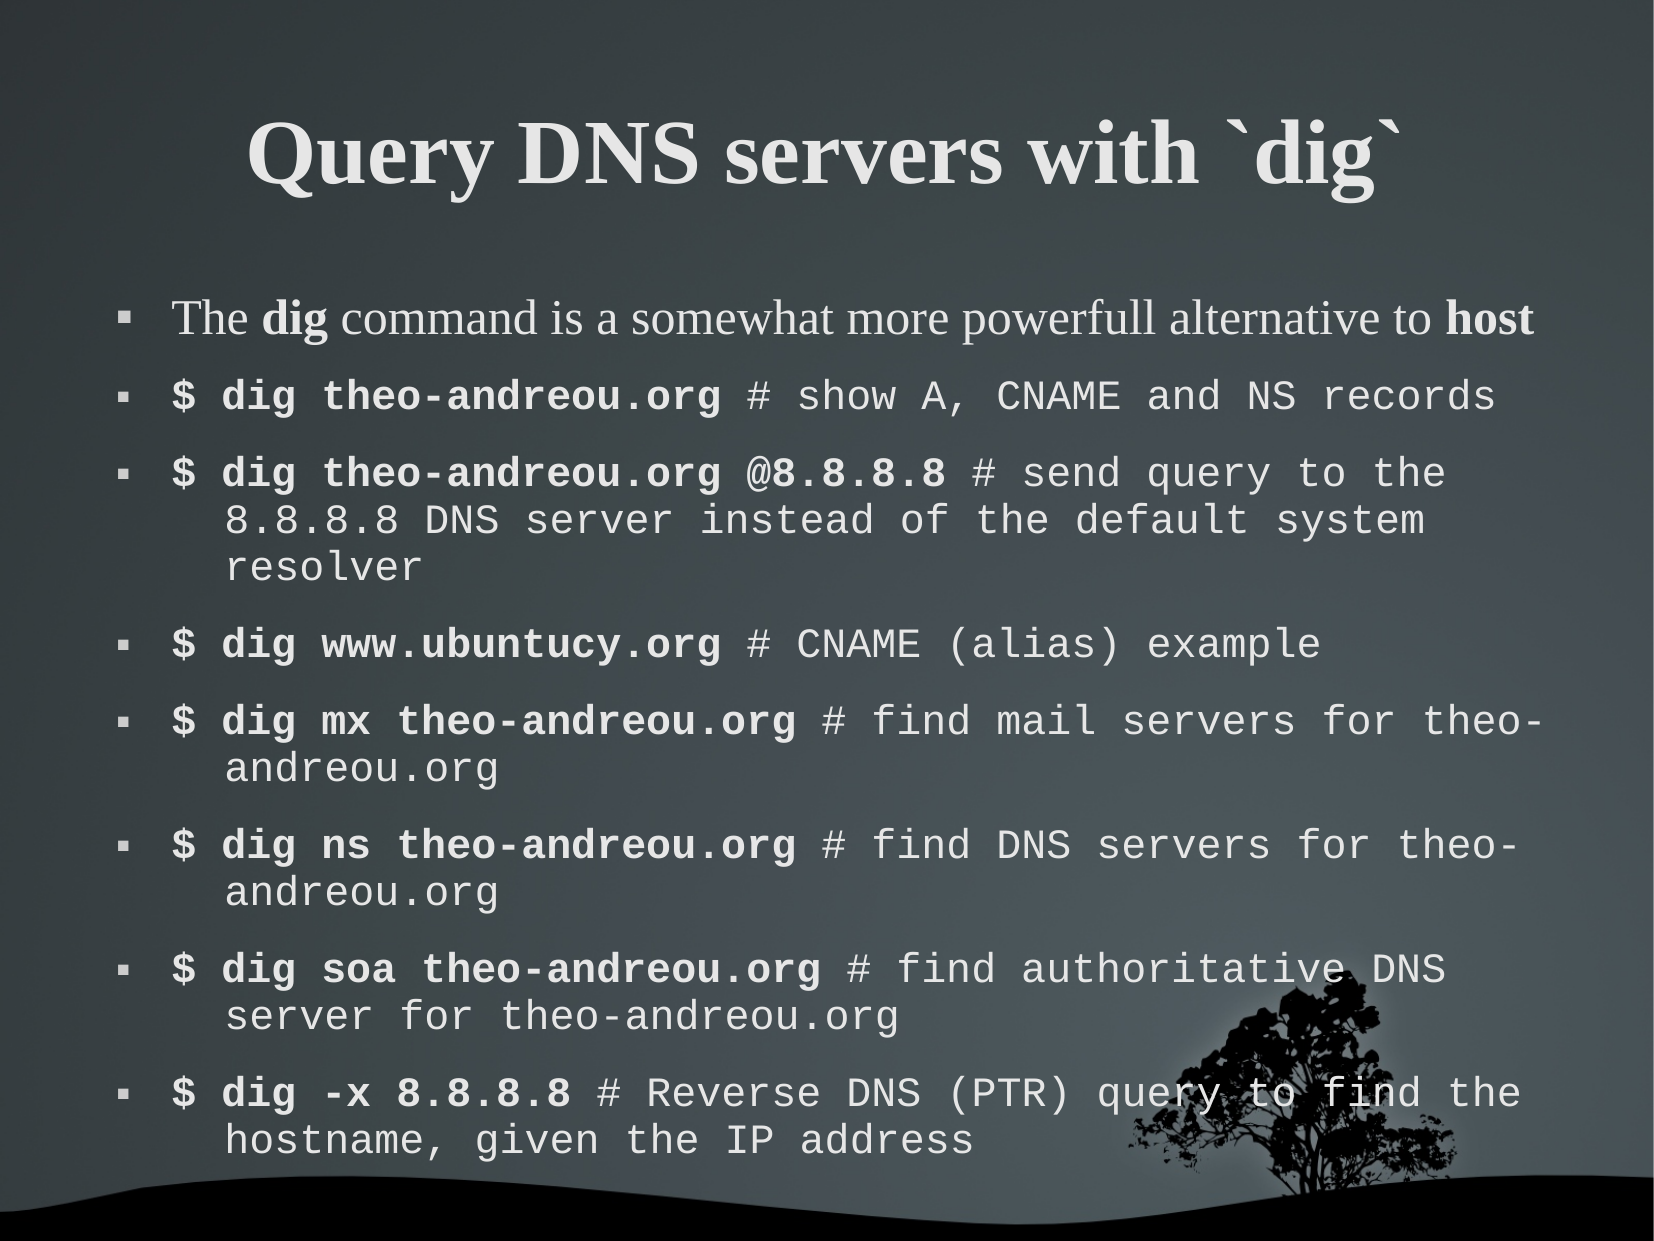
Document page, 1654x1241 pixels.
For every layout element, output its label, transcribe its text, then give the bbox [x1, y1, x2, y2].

picture [0, 0, 1654, 1241]
title Query DNS servers with `dig` [82, 33, 1571, 273]
list The dig command is a somewhat more powerfull alternative to host $ dig theo-andreou.org # show Α, CNAME and NS records $ dig theo-andreou.org @8.8.8.8 # send query to the 8.8.8.8 DNS server instead of the default system resolver $ dig www.ubuntucy.org # CNAME (alias) example $ dig mx theo-andreou.org # find mail servers for theo-andreou.org $ dig ns theo-andreou.org # find DNS servers for theo-andreou.org $ dig soa theo-andreou.org # find authoritative DNS server for theo-andreou.org $ dig -x 8.8.8.8 # Reverse DNS (PTR) query to find the hostname, given the IP address [82, 290, 1571, 1166]
